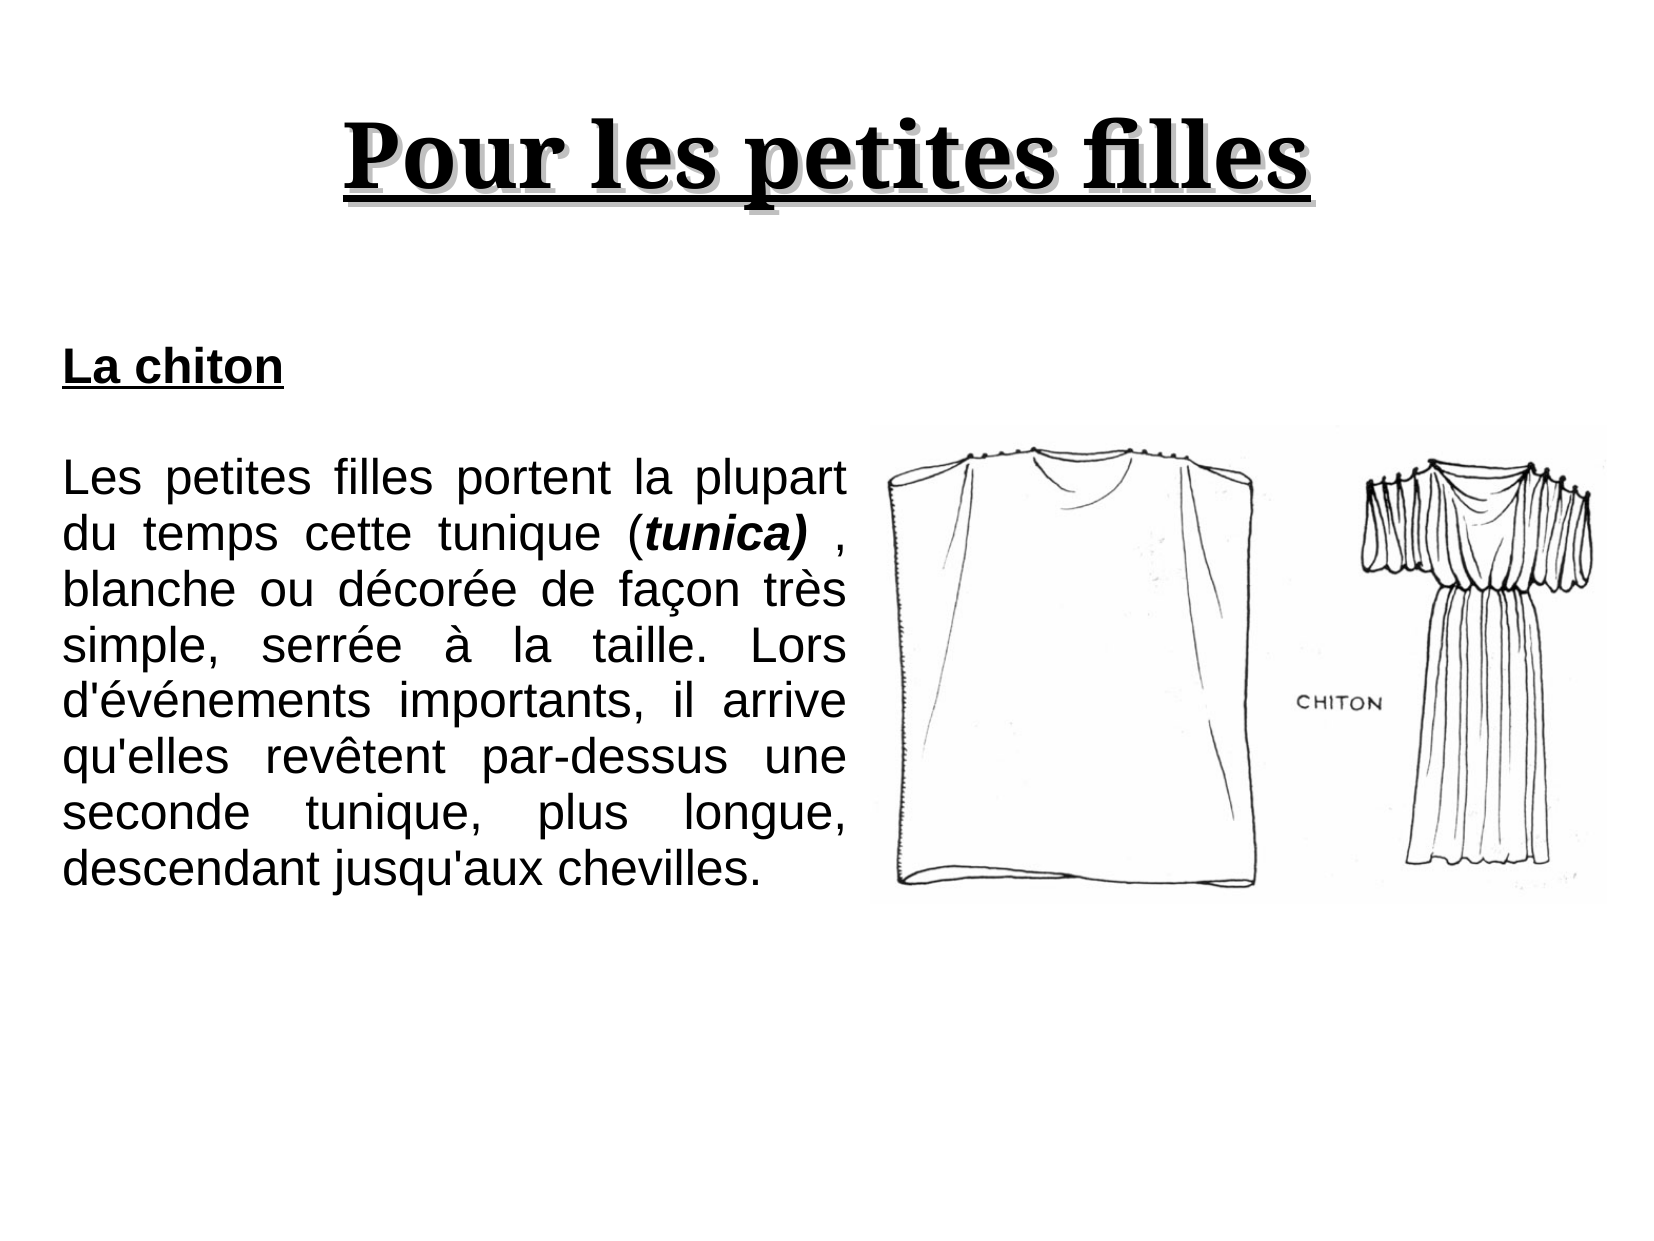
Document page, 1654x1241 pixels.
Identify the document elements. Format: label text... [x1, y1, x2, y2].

title Pour les petites filles [82, 49, 1571, 257]
text_box La chiton Les petites filles portent la plupart du temps cette tunique (tunica) , blanche ou décorée de façon très simple, serrée à la taille. Lors d'événements importants, il arrive qu'elles revêtent par-dessus une seconde tunique, plus longue, descendant jusqu'aux chevilles. [47, 330, 863, 945]
picture [870, 425, 1607, 904]
